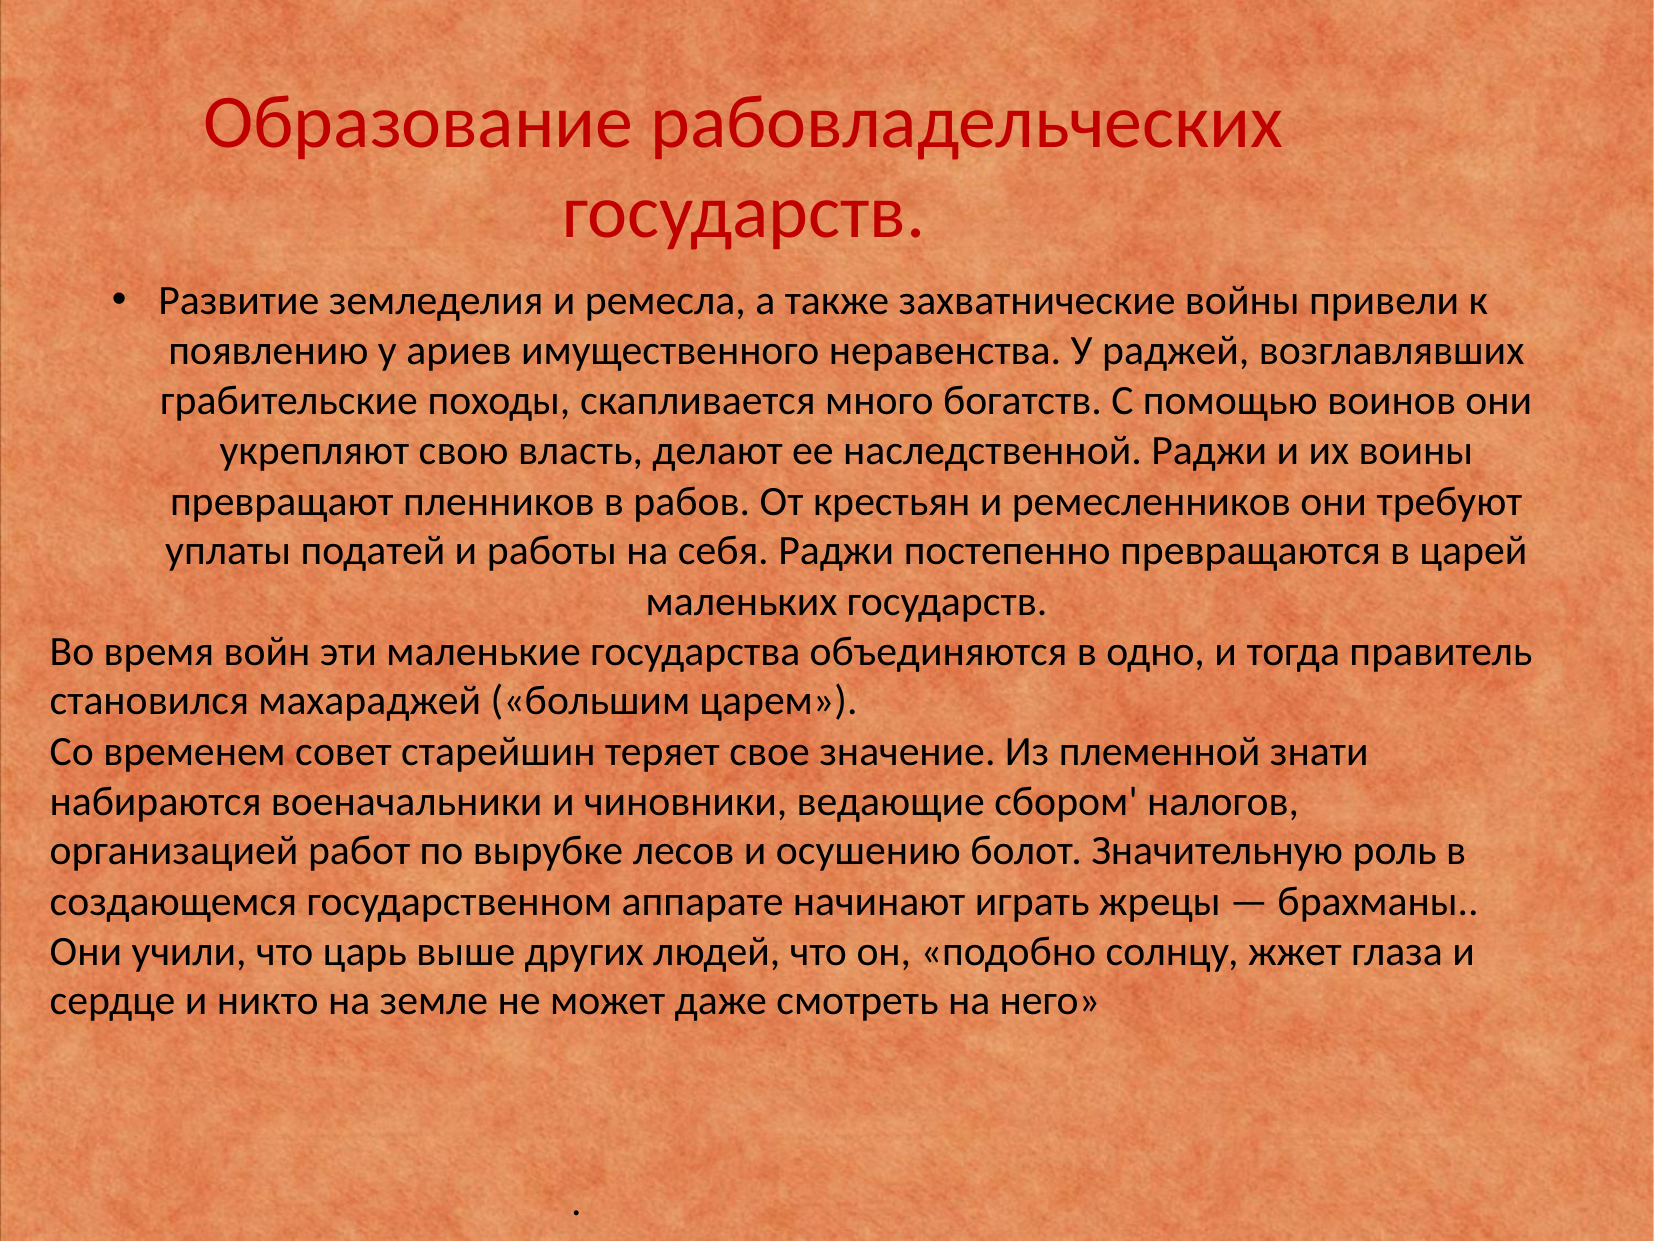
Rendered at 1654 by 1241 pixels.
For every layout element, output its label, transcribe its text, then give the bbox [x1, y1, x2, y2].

subtitle Развитие земледелия и ремесла, а также захватнические войны привели к появлению у ариев имущественного неравенства. У раджей, возглавлявших грабительские походы, скапливается много богатств. С помощью воинов они укрепляют свою власть, делают ее наследственной. Раджи и их воины превращают пленников в рабов. От крестьян и ремесленников они требуют уплаты податей и работы на себя. Раджи постепенно превращаются в царей маленьких государств. Во время войн эти маленькие государства объединяются в одно, и тогда правитель становился махараджей («большим царем»). Со временем совет старейшин теряет свое значение. Из племенной знати набираются военачальники и чиновники, ведающие сбором' налогов, организацией работ по вырубке лесов и осушению болот. Значительную роль в создающемся государственном аппарате начинают играть жрецы — брахманы.. Они учили, что царь выше других людей, что он, «подобно солнцу, жжет глаза и сердце и никто на земле не может даже смотреть на него» . [34, 265, 1571, 1141]
title Образование рабовладельческих государств. [0, 58, 1489, 266]
